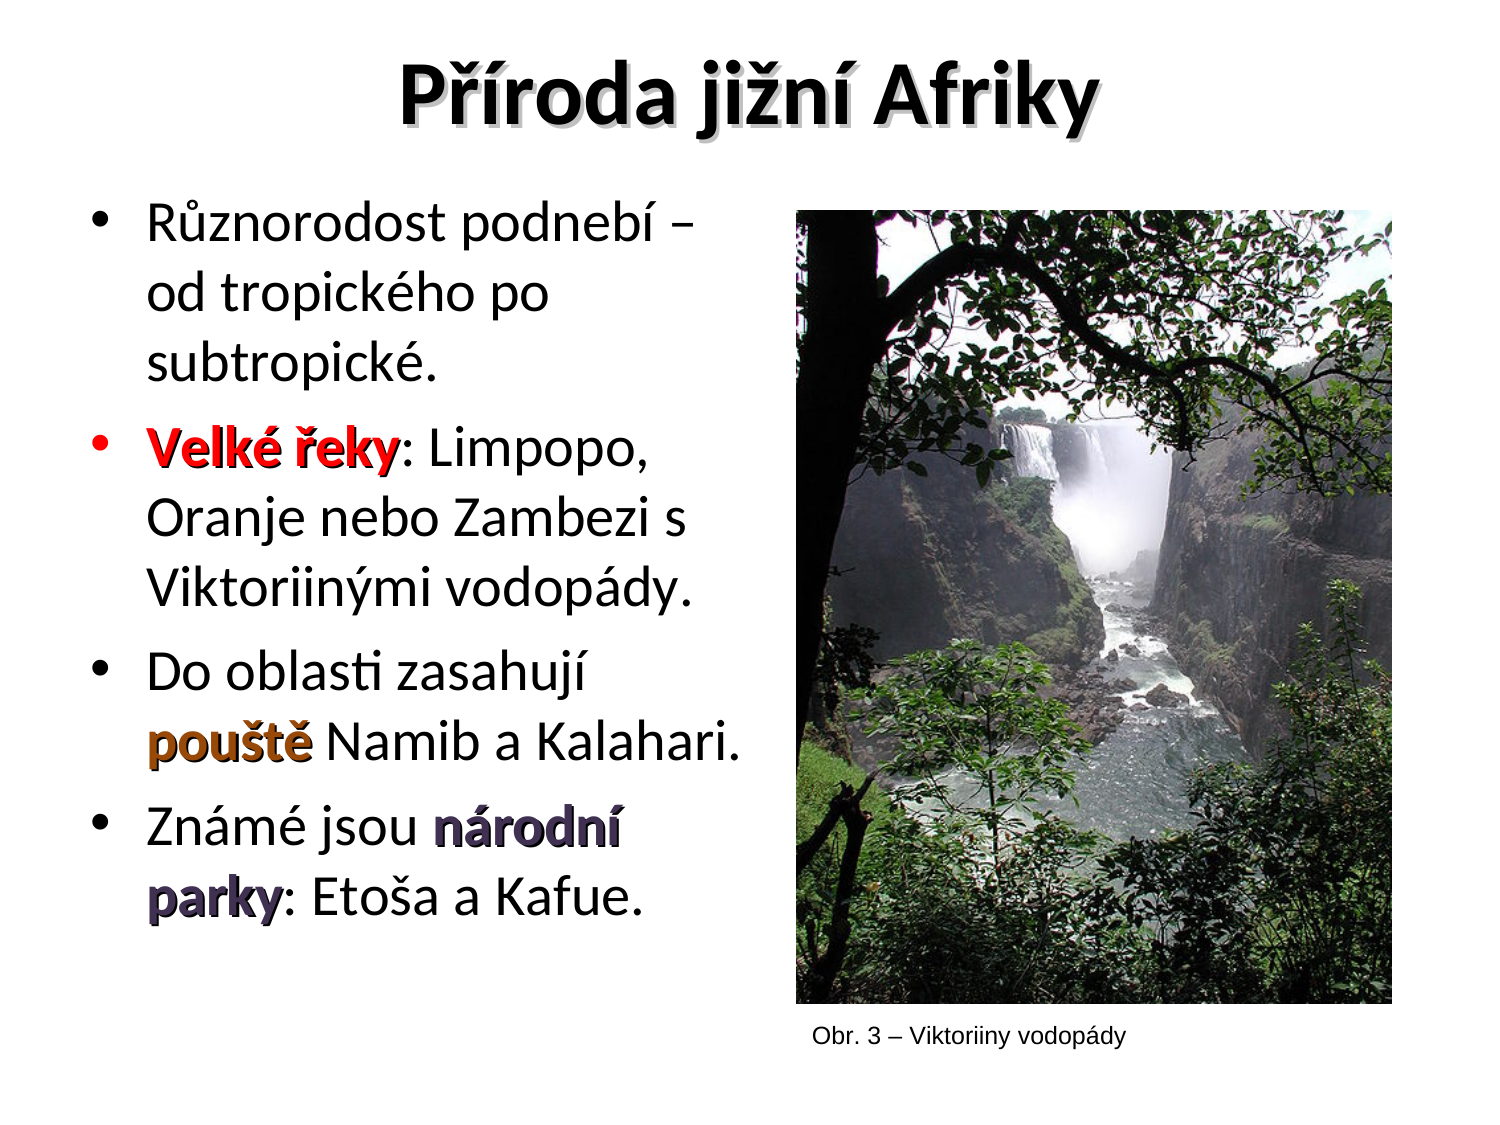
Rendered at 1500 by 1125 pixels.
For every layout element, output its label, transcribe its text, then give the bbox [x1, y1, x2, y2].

text_box Obr. 3 – Viktoriiny vodopády [797, 1011, 1270, 1057]
list Různorodost podnebí – od tropického po subtropické. Velké řeky: Limpopo, Oranje nebo Zambezi s Viktoriinými vodopády. Do oblasti zasahují pouště Namib a Kalahari. Známé jsou národní parky: Etoša a Kafue. [75, 175, 762, 961]
title Příroda jižní Afriky [75, 23, 1426, 153]
picture [796, 210, 1392, 1004]
